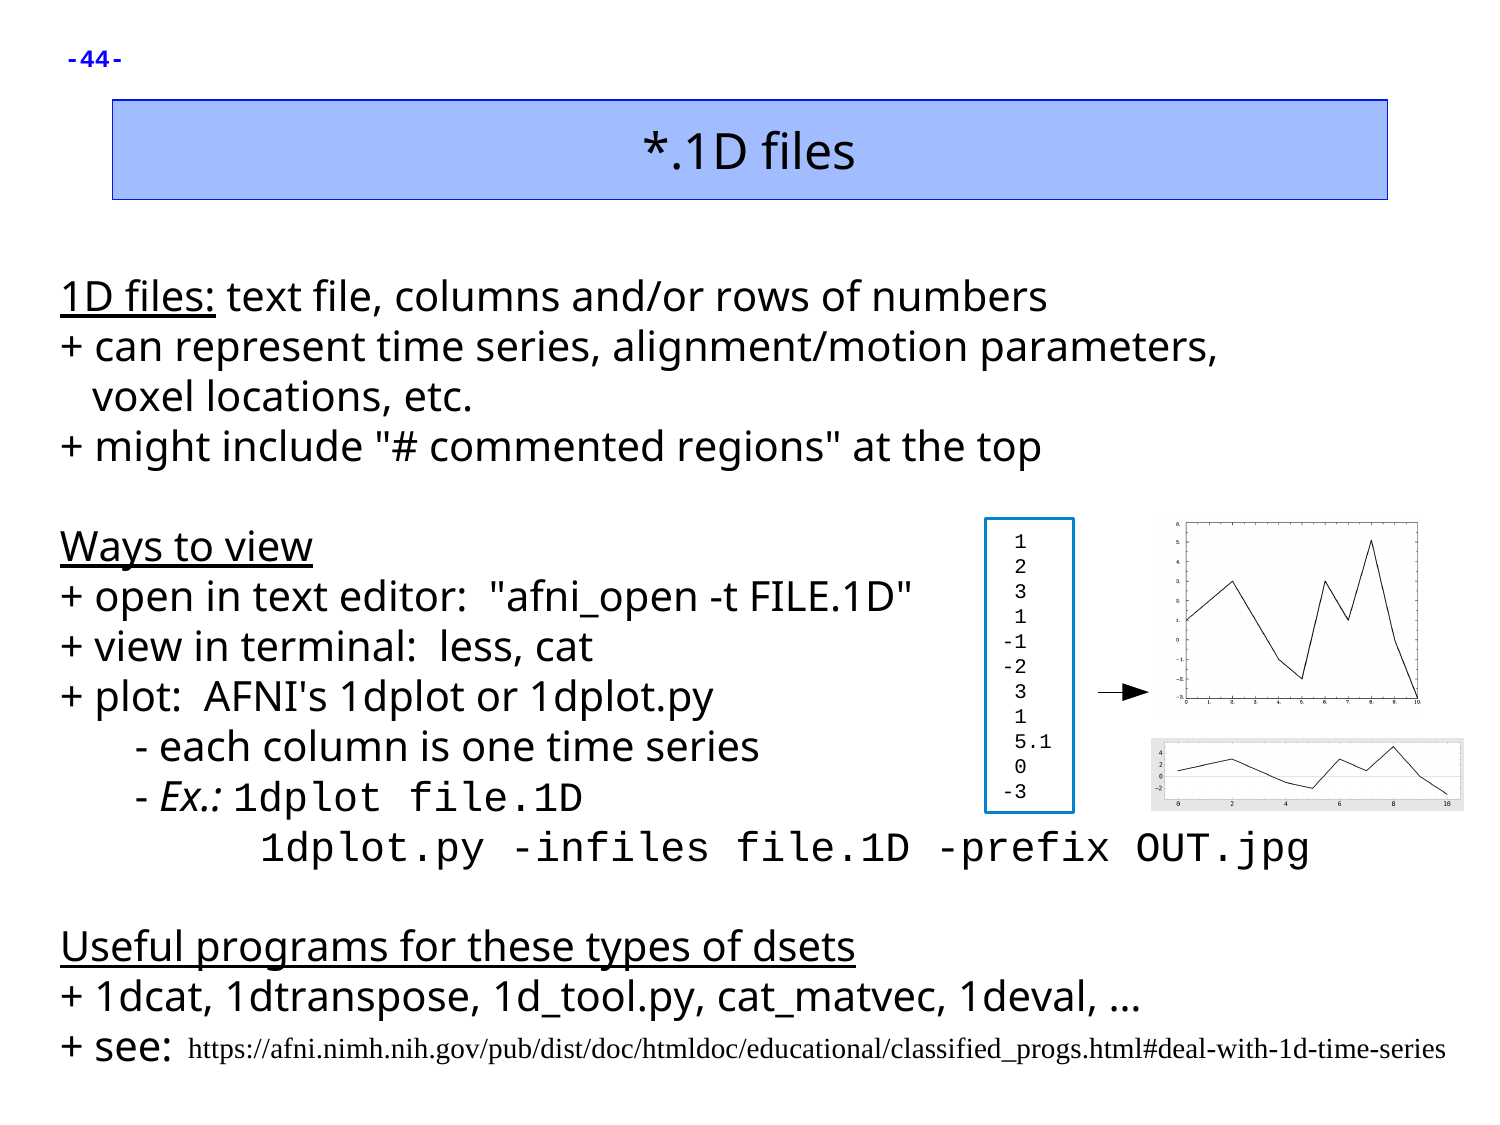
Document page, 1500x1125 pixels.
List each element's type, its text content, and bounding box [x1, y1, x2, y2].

text_box 1D files: text file, columns and/or rows of numbers + can represent time series, alignment/motion parameters, voxel locations, etc. + might include "# commented regions" at the top Ways to view + open in text editor: "afni_open -t FILE.1D" + view in terminal: less, cat + plot: AFNI's 1dplot or 1dplot.py - each column is one time series - Ex.: 1dplot file.1D 1dplot.py -infiles file.1D -prefix OUT.jpg Useful programs for these types of dsets + 1dcat, 1dtranspose, 1d_tool.py, cat_matvec, 1deval, … + see: [45, 262, 1440, 1078]
text_box 1 2 3 1 -1 -2 3 1 5.1 0 -3 [985, 518, 1074, 813]
text_box *.1D files [112, 99, 1388, 200]
picture [1151, 738, 1464, 811]
text_box https://afni.nimh.nih.gov/pub/dist/doc/htmldoc/educational/classified_progs.html#deal-with-1d-time-series [173, 1022, 1472, 1072]
picture [1155, 512, 1424, 719]
